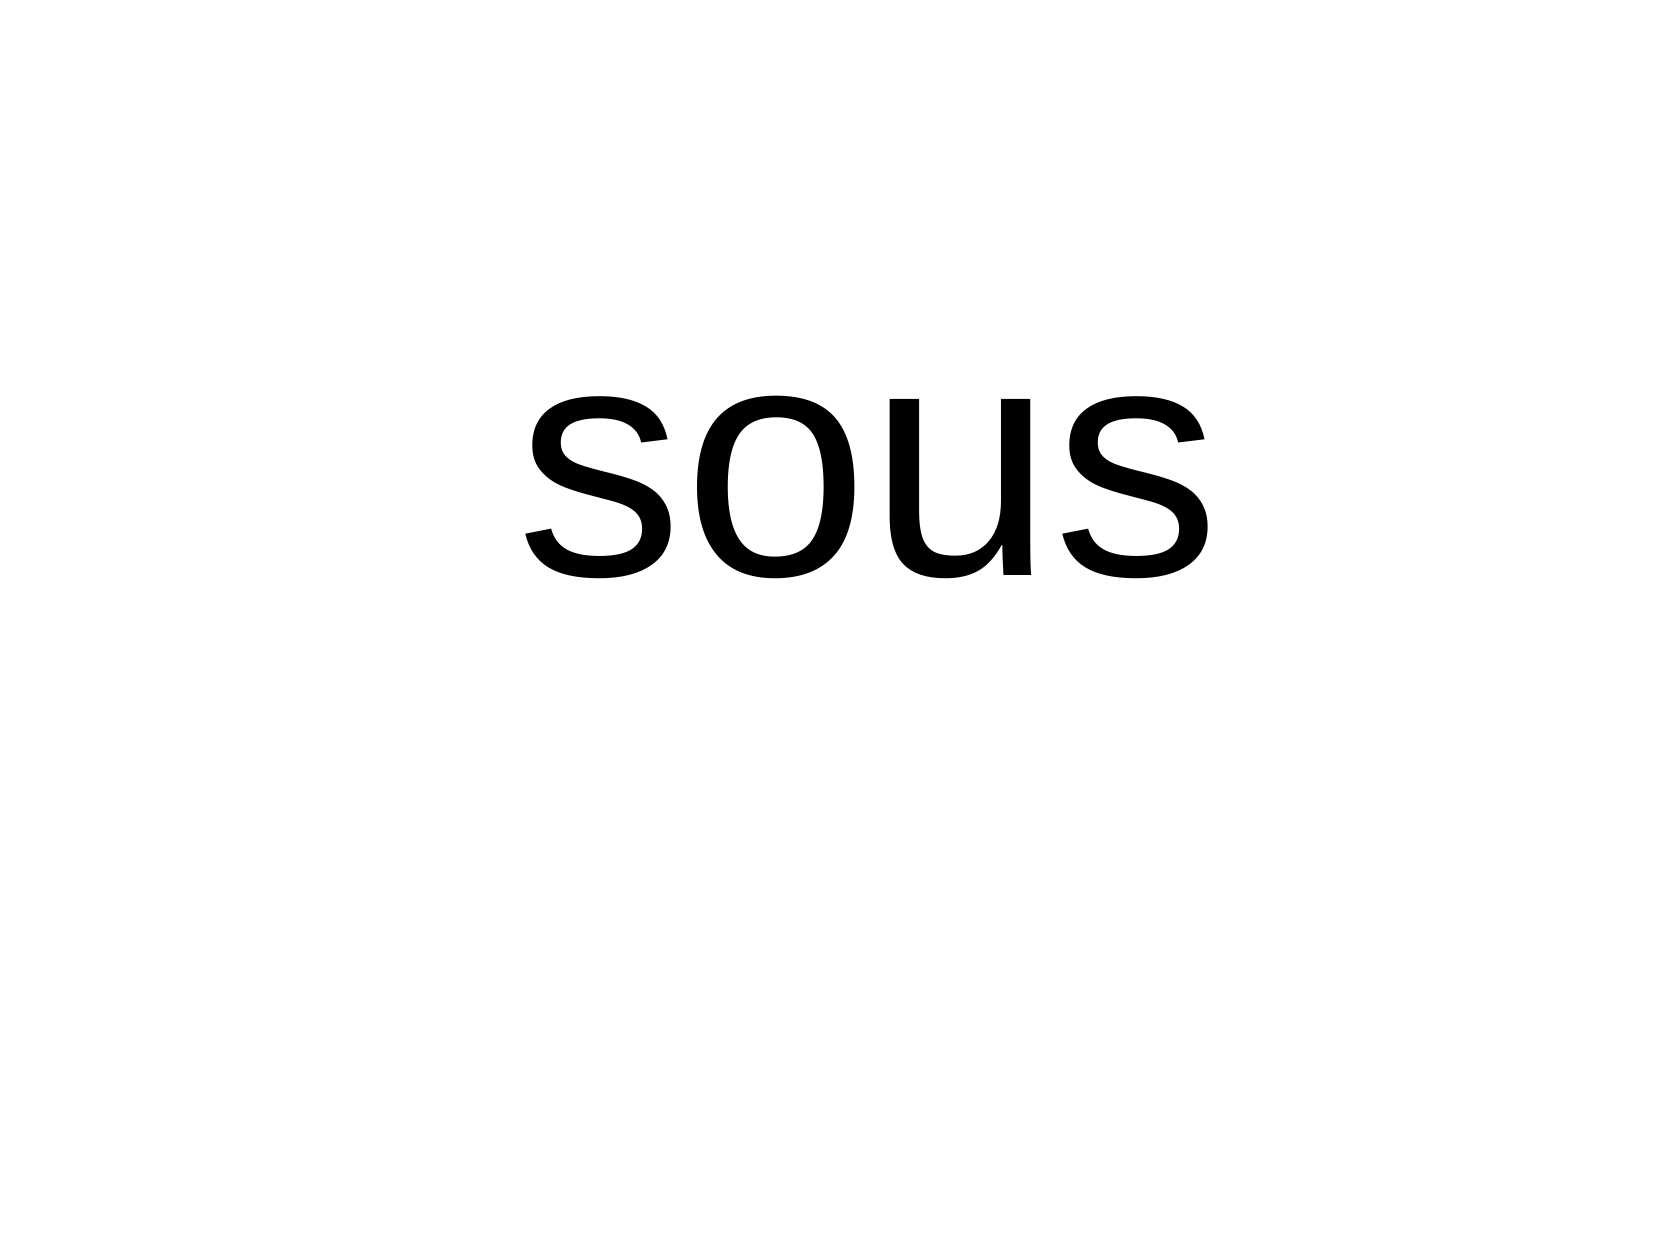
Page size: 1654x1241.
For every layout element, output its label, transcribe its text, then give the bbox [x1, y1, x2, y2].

text_box sous [501, 265, 1447, 653]
